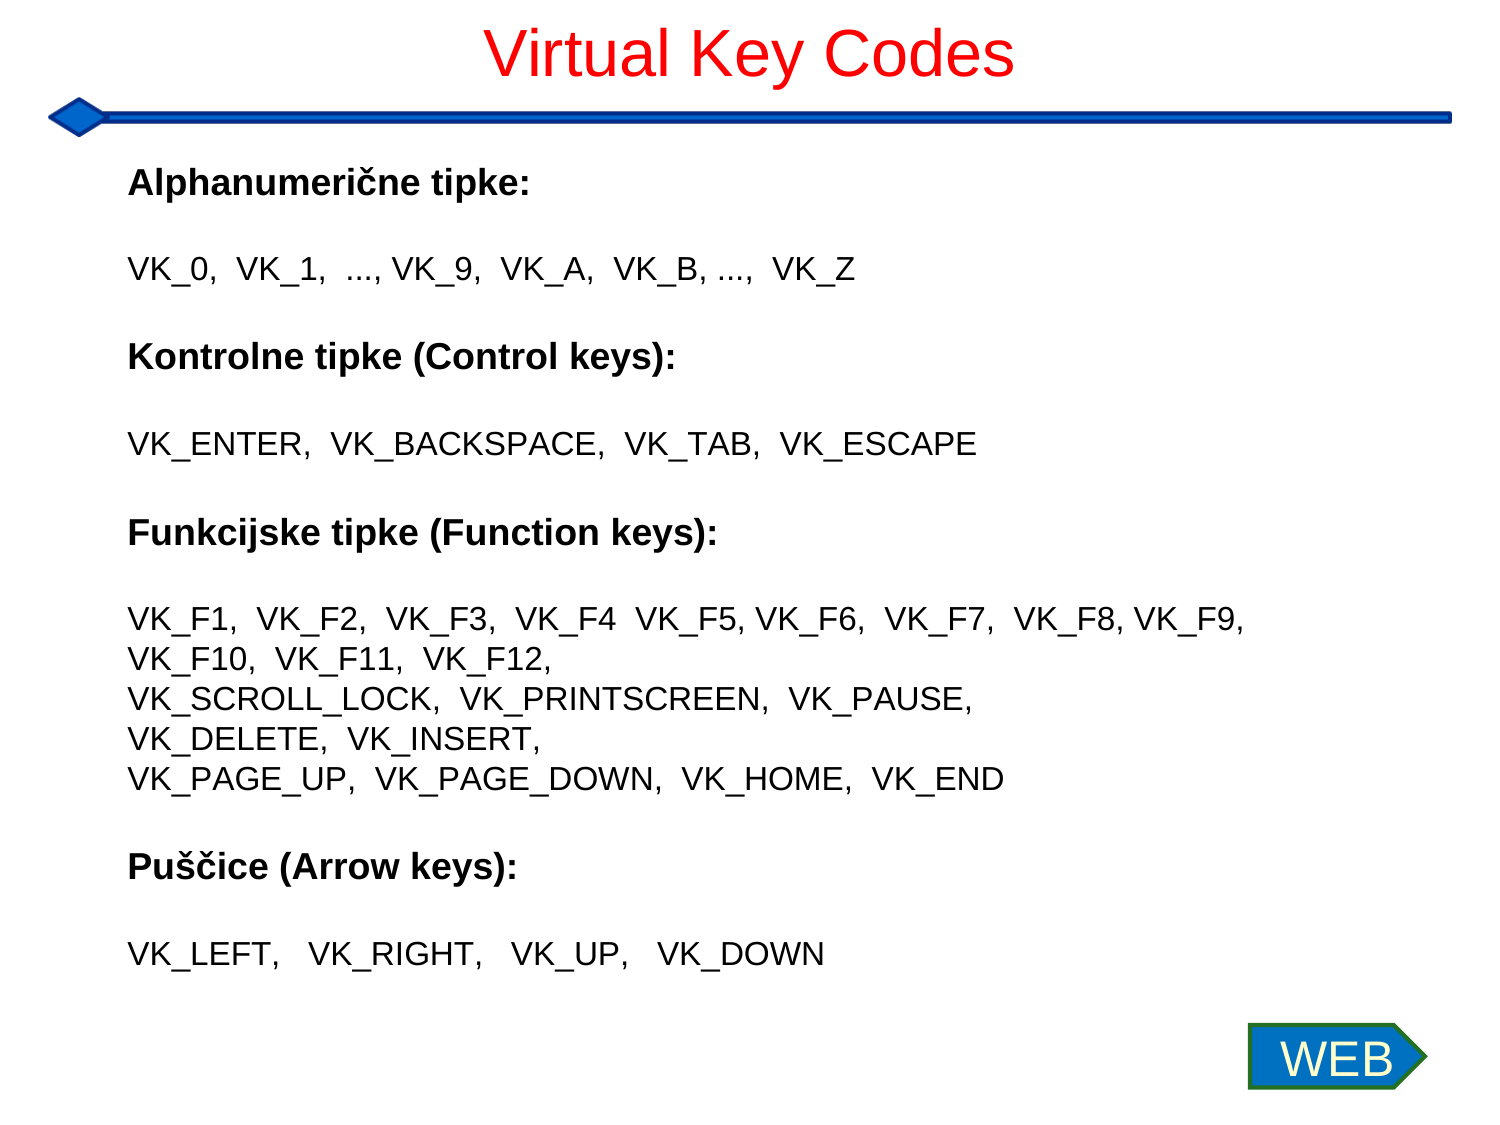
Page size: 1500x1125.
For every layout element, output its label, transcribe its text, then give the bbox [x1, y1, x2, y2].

text_box Alphanumerične tipke: VK_0, VK_1, ..., VK_9, VK_A, VK_B, ..., VK_Z Kontrolne tipke (Control keys): VK_ENTER, VK_BACKSPACE, VK_TAB, VK_ESCAPE Funkcijske tipke (Function keys): VK_F1, VK_F2, VK_F3, VK_F4 VK_F5, VK_F6, VK_F7, VK_F8, VK_F9, VK_F10, VK_F11, VK_F12, VK_SCROLL_LOCK, VK_PRINTSCREEN, VK_PAUSE, VK_DELETE, VK_INSERT, VK_PAGE_UP, VK_PAGE_DOWN, VK_HOME, VK_END Puščice (Arrow keys): VK_LEFT, VK_RIGHT, VK_UP, VK_DOWN [112, 149, 1276, 980]
title Virtual Key Codes [12, 0, 1488, 100]
picture [48, 100, 1452, 137]
text_box WEB [1249, 1025, 1426, 1088]
